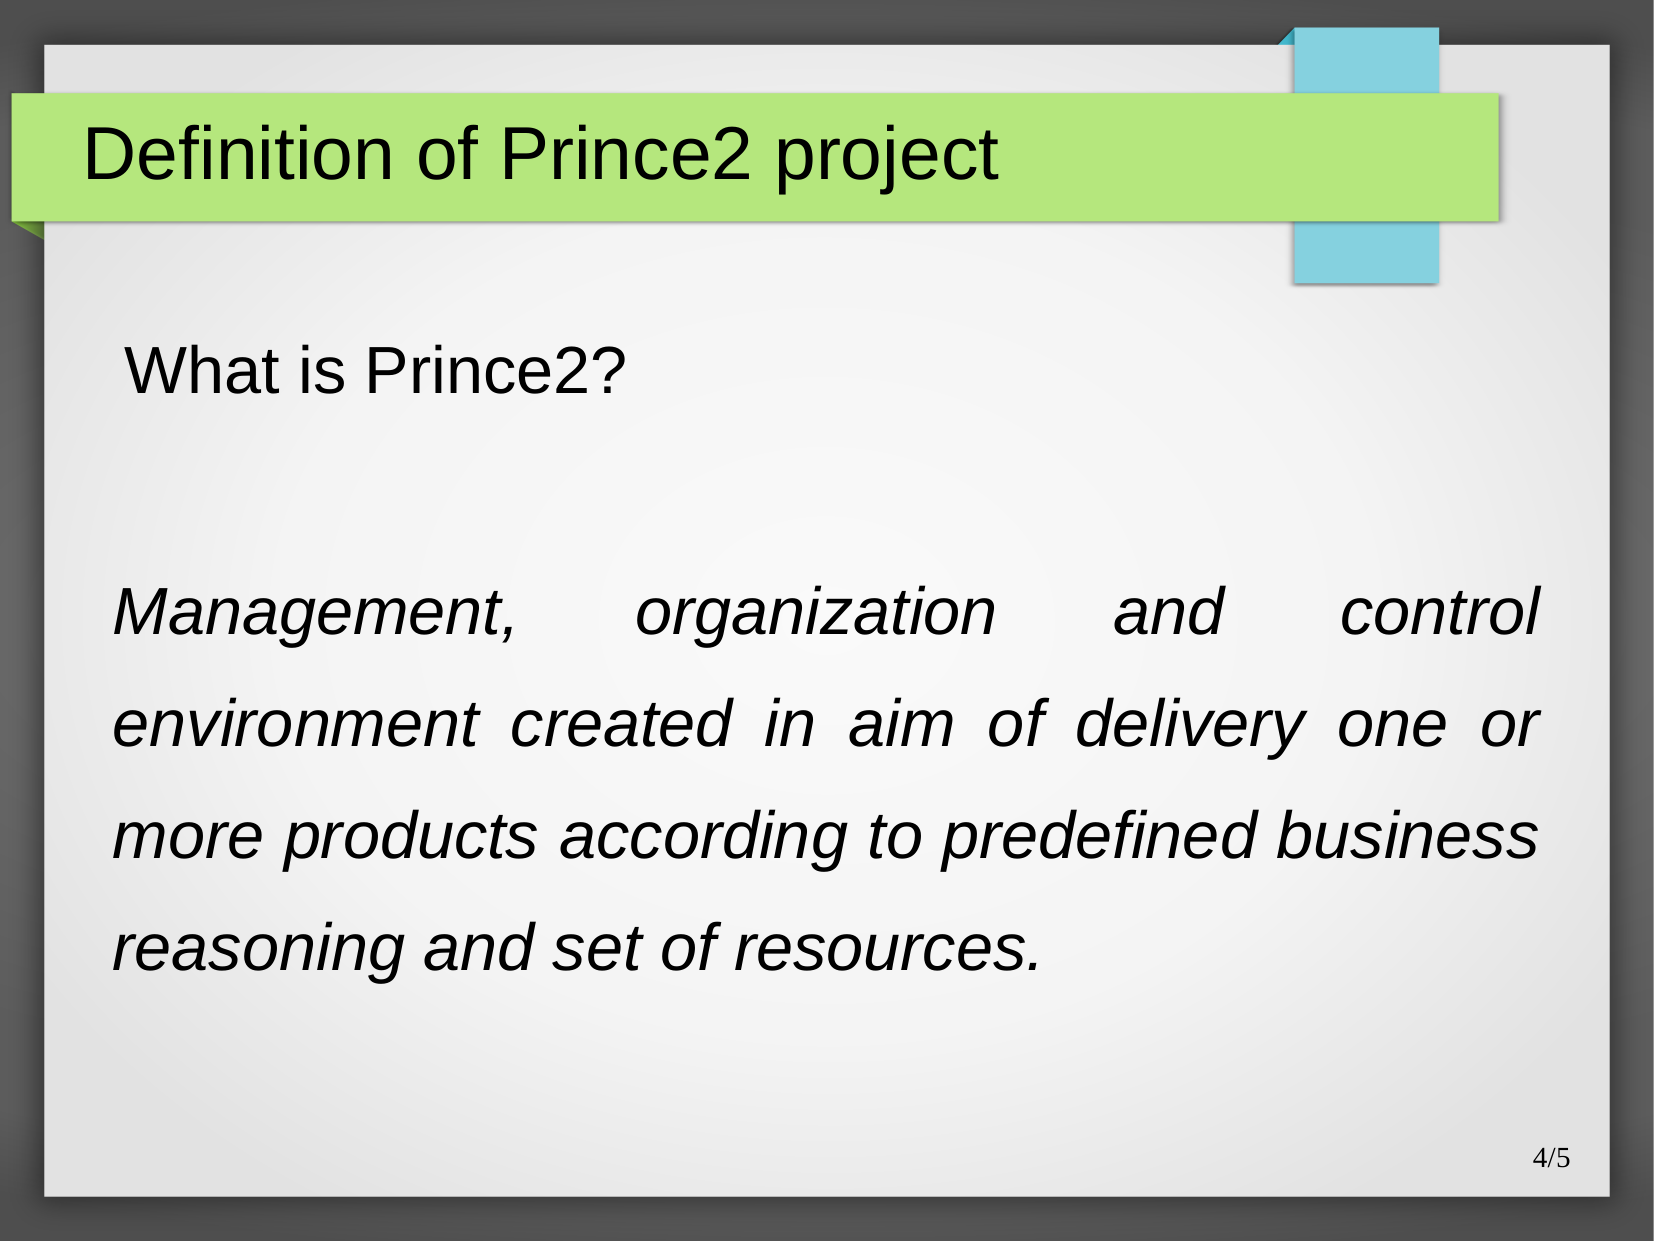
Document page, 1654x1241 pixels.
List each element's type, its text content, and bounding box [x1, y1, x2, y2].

title Definition of Prince2 project [82, 94, 1381, 213]
picture [0, 0, 1654, 1241]
list What is Prince2? Management, organization and control environment created in aim of delivery one or more products according to predefined business reasoning and set of resources. [82, 295, 1571, 1015]
